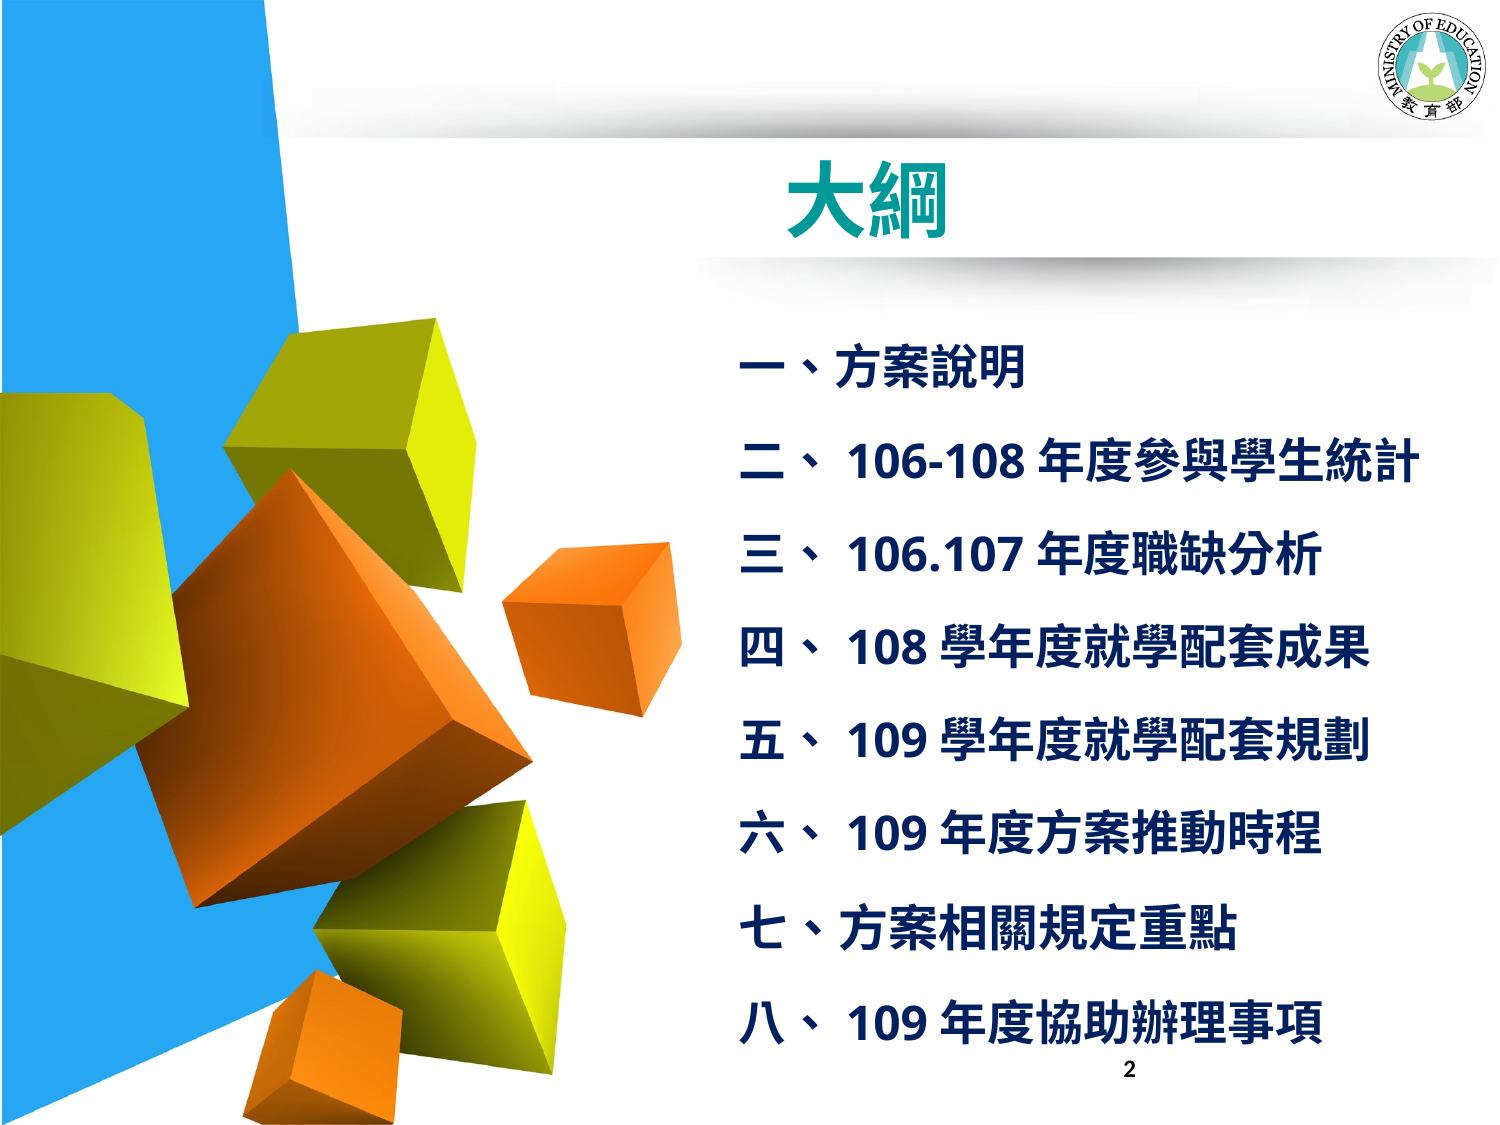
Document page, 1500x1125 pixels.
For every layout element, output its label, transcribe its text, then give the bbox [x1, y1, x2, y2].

title 大綱 [395, 138, 1342, 257]
list 一、方案說明 二、106-108年度參與學生統計 三、106.107年度職缺分析 四、108學年度就學配套成果 五、109學年度就學配套規劃 六、109年度方案推動時程 七、方案相關規定重點 八、109年度協助辦理事項 [683, 306, 1477, 1064]
picture [0, 0, 1500, 1125]
text_box 2 [1108, 1064, 1459, 1098]
